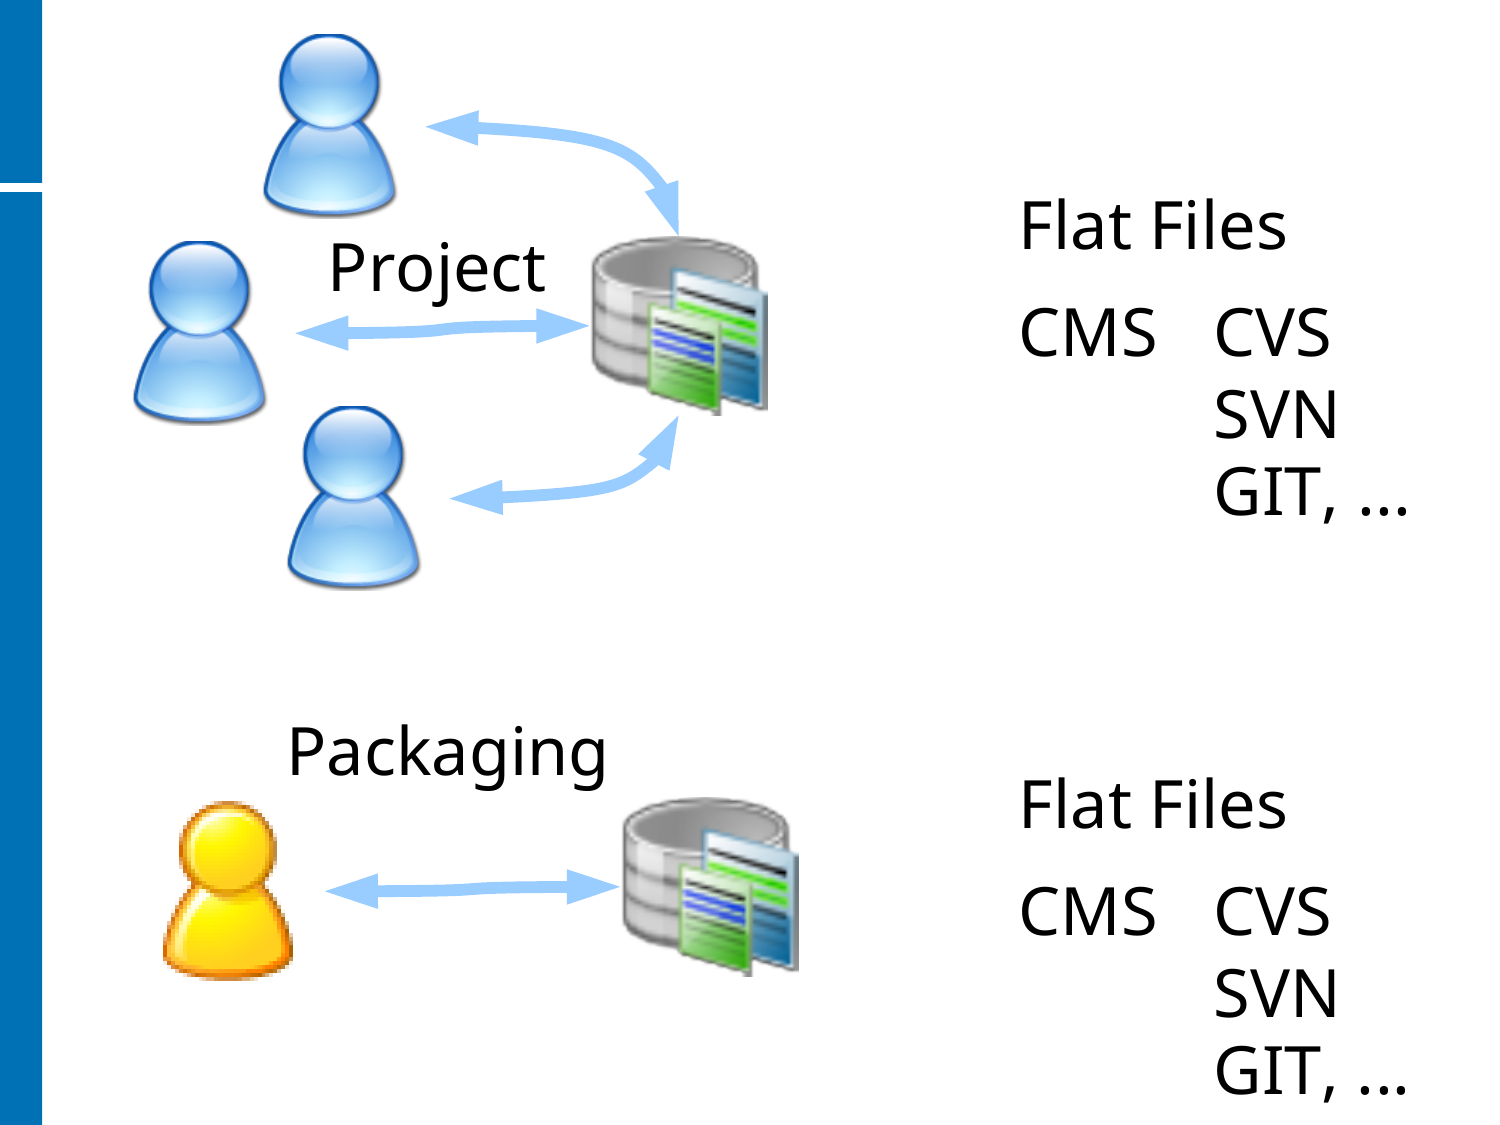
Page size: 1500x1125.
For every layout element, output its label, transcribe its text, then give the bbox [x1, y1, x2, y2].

picture [241, 34, 426, 219]
picture [111, 241, 450, 591]
text_box CVS [1198, 856, 1364, 938]
picture [589, 236, 768, 416]
text_box Project [312, 212, 574, 306]
text_box SVN [1198, 938, 1367, 1032]
text_box Flat Files [1003, 750, 1331, 843]
picture [136, 797, 325, 986]
text_box CMS [1004, 856, 1180, 949]
text_box GIT, ... [1198, 437, 1448, 530]
text_box GIT, ... [1199, 1015, 1448, 1109]
text_box Flat Files [1003, 171, 1331, 264]
text_box Packaging [271, 696, 645, 790]
text_box CMS [1003, 277, 1180, 371]
picture [620, 797, 799, 977]
text_box SVN [1198, 360, 1367, 437]
text_box CVS [1198, 277, 1364, 360]
